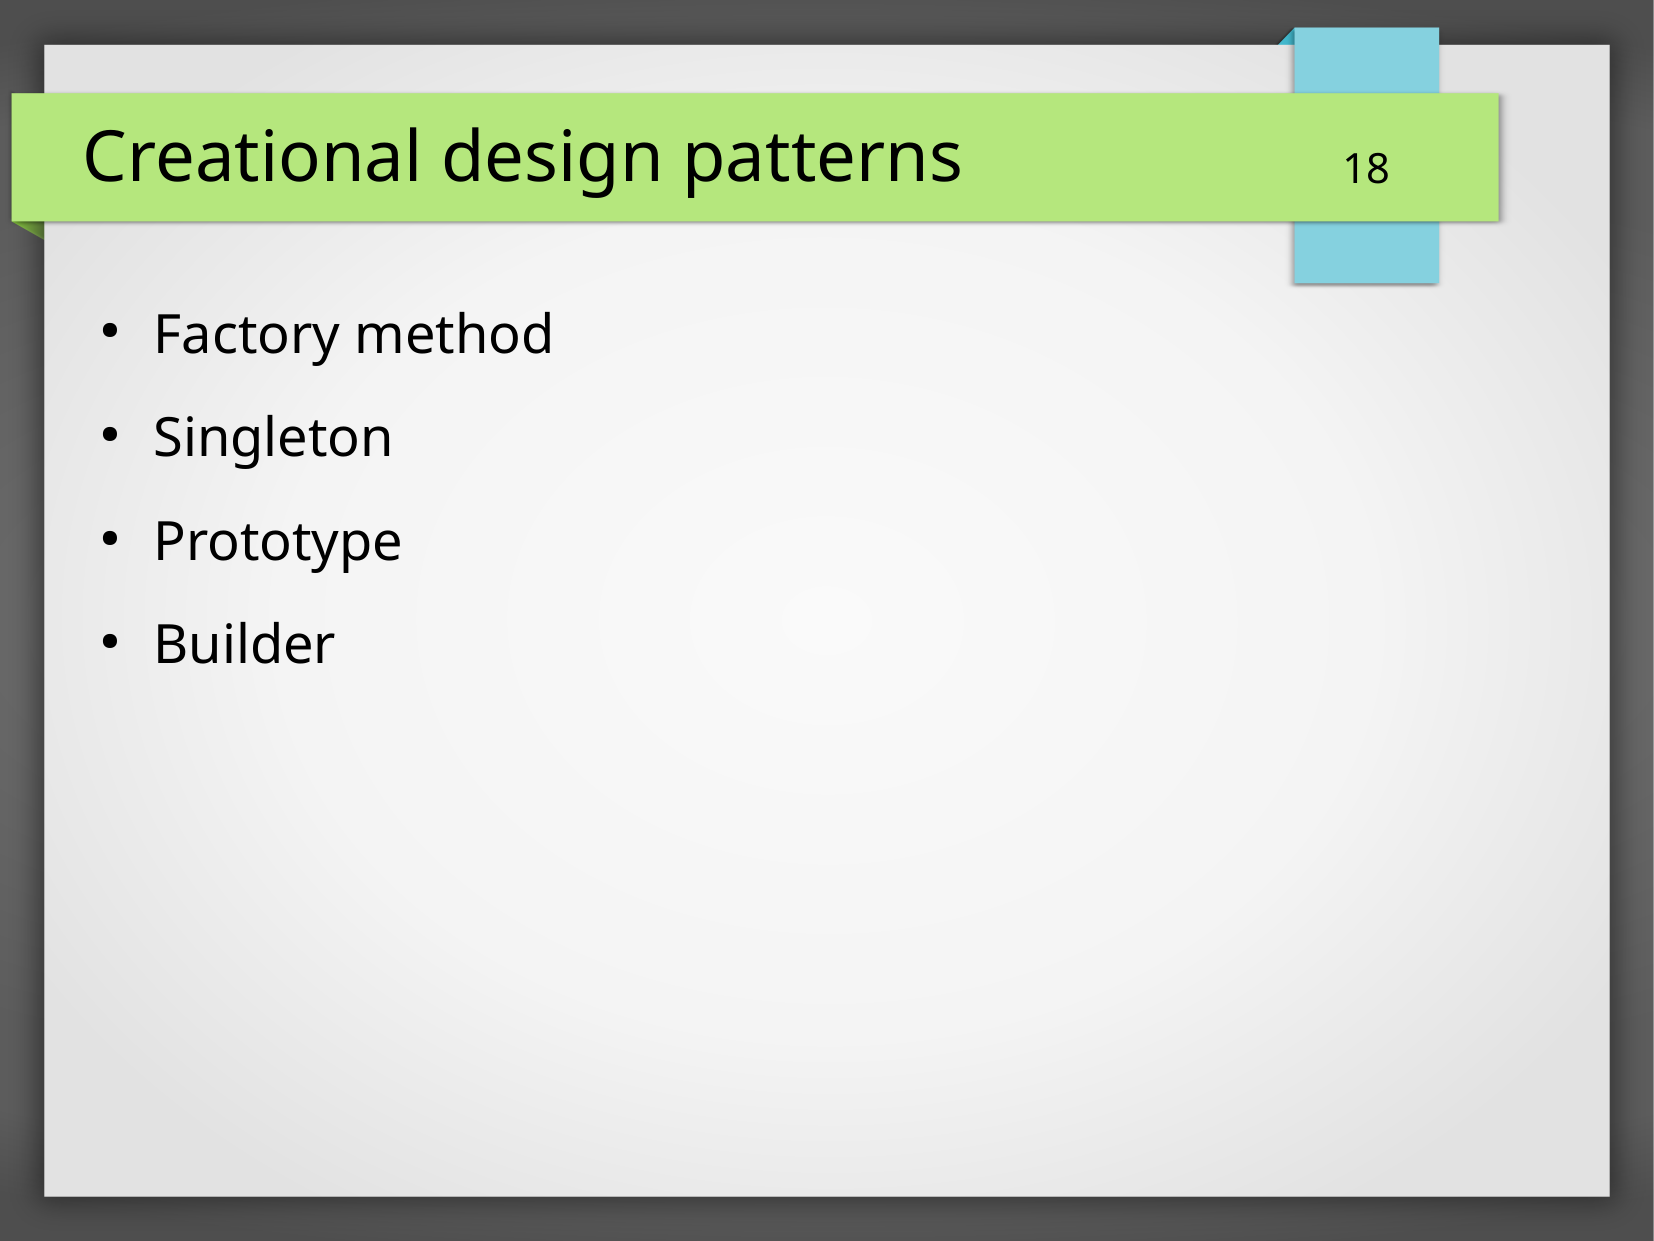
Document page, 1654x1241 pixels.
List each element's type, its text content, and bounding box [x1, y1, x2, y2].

list Factory method Singleton Prototype Builder [82, 295, 1571, 1015]
text_box <number> [1254, 131, 1479, 207]
picture [0, 0, 1654, 1241]
title Creational design patterns [82, 94, 1264, 213]
